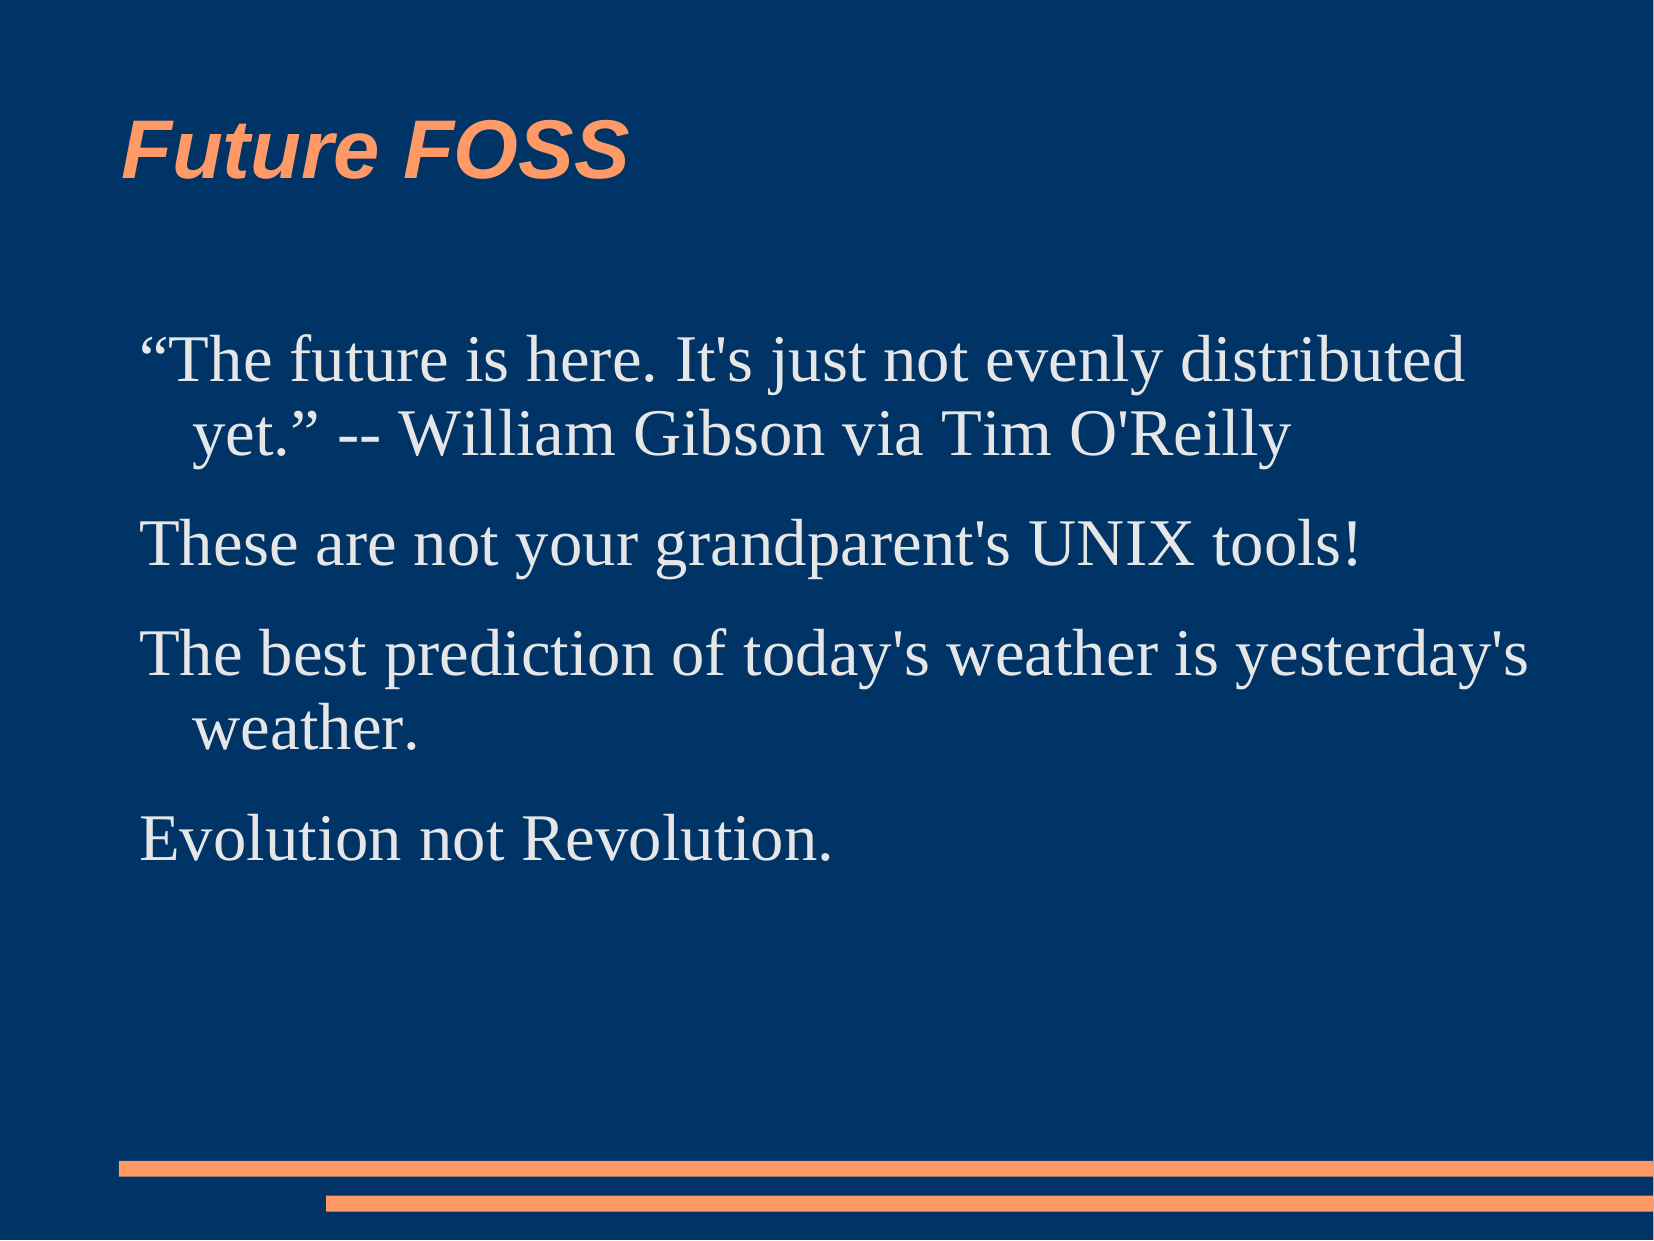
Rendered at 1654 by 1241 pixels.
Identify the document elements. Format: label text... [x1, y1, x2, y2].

title Future FOSS [121, 46, 1534, 254]
list “The future is here. It's just not evenly distributed yet.” -- William Gibson via Tim O'Reilly These are not your grandparent's UNIX tools! The best prediction of today's weather is yesterday's weather. Evolution not Revolution. [121, 322, 1561, 1132]
